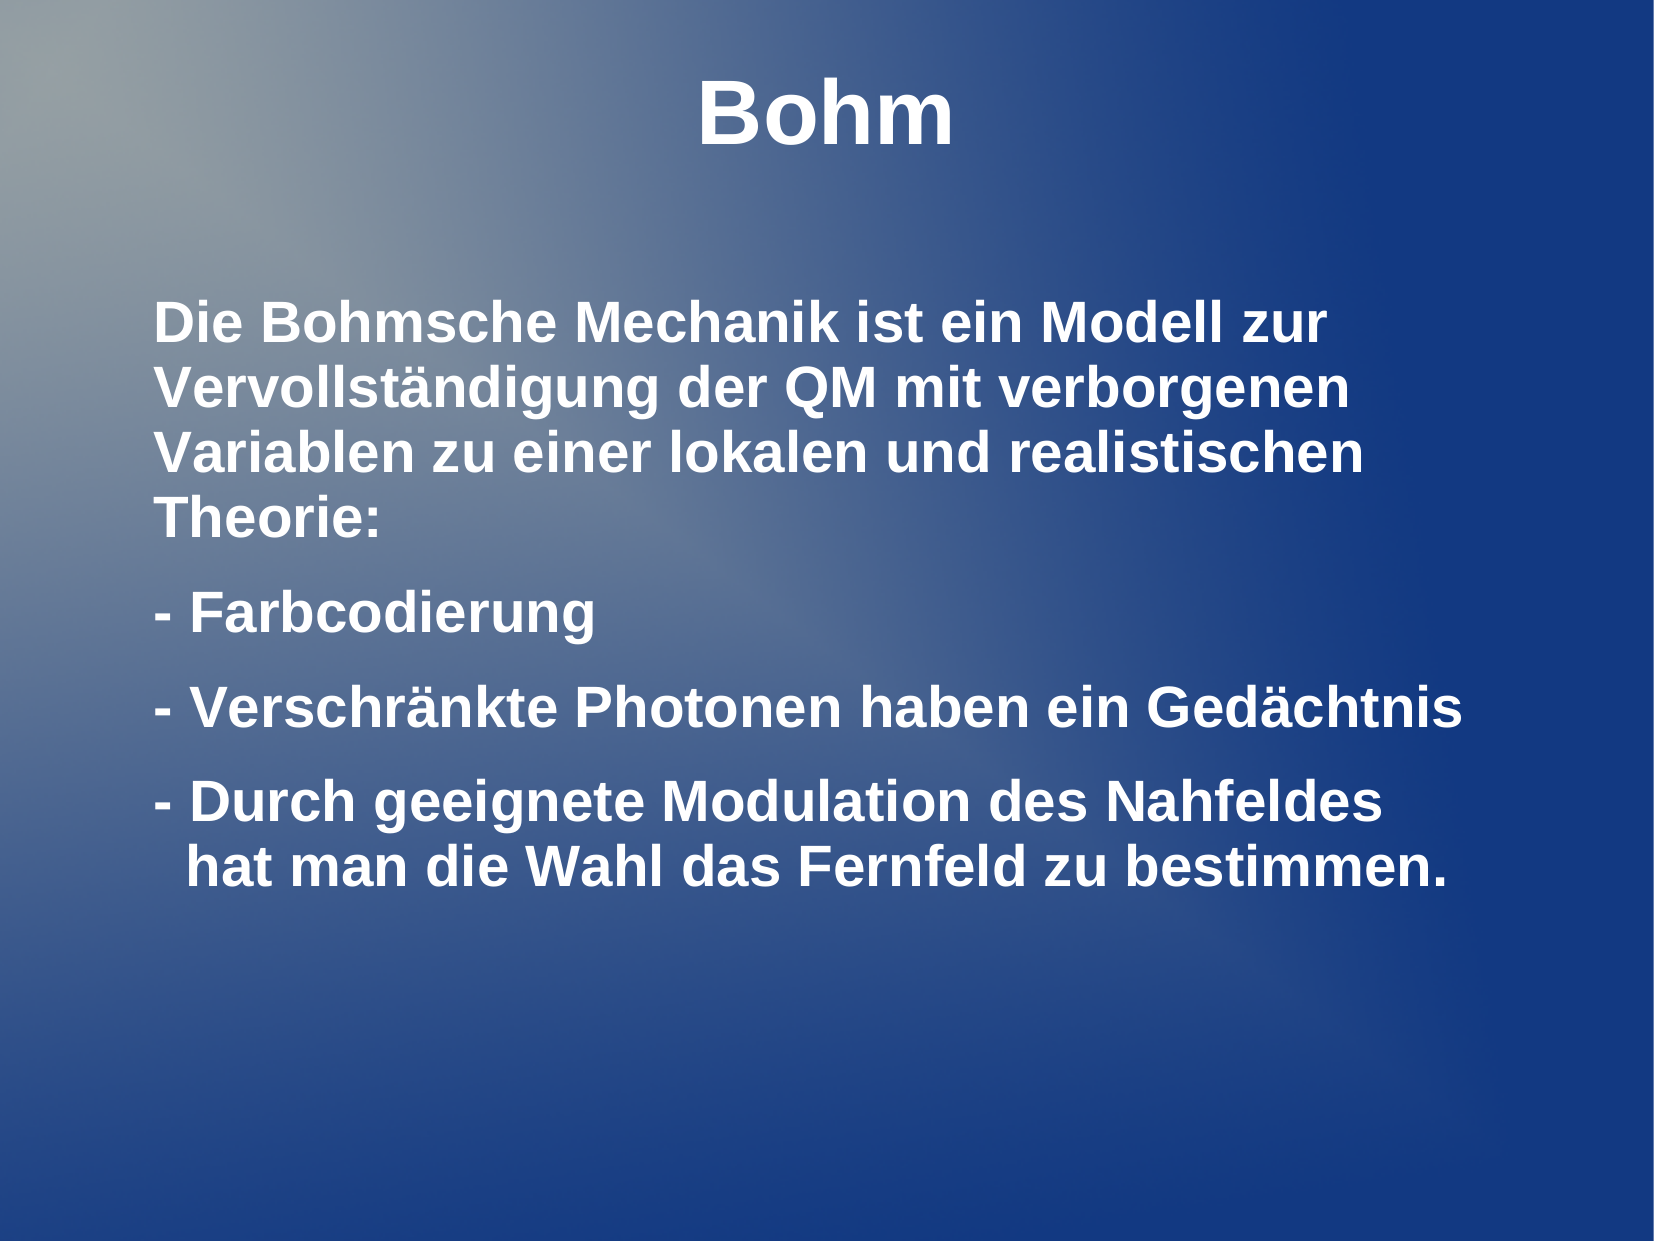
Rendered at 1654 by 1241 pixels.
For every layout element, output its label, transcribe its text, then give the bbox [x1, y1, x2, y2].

title Bohm [82, 21, 1571, 205]
picture [0, 0, 1654, 1241]
list Die Bohmsche Mechanik ist ein Modell zur Vervollständigung der QM mit verborgenen Variablen zu einer lokalen und realistischen Theorie: - Farbcodierung - Verschränkte Photonen haben ein Gedächtnis - Durch geeignete Modulation des Nahfeldes hat man die Wahl das Fernfeld zu bestimmen. [82, 290, 1571, 1010]
